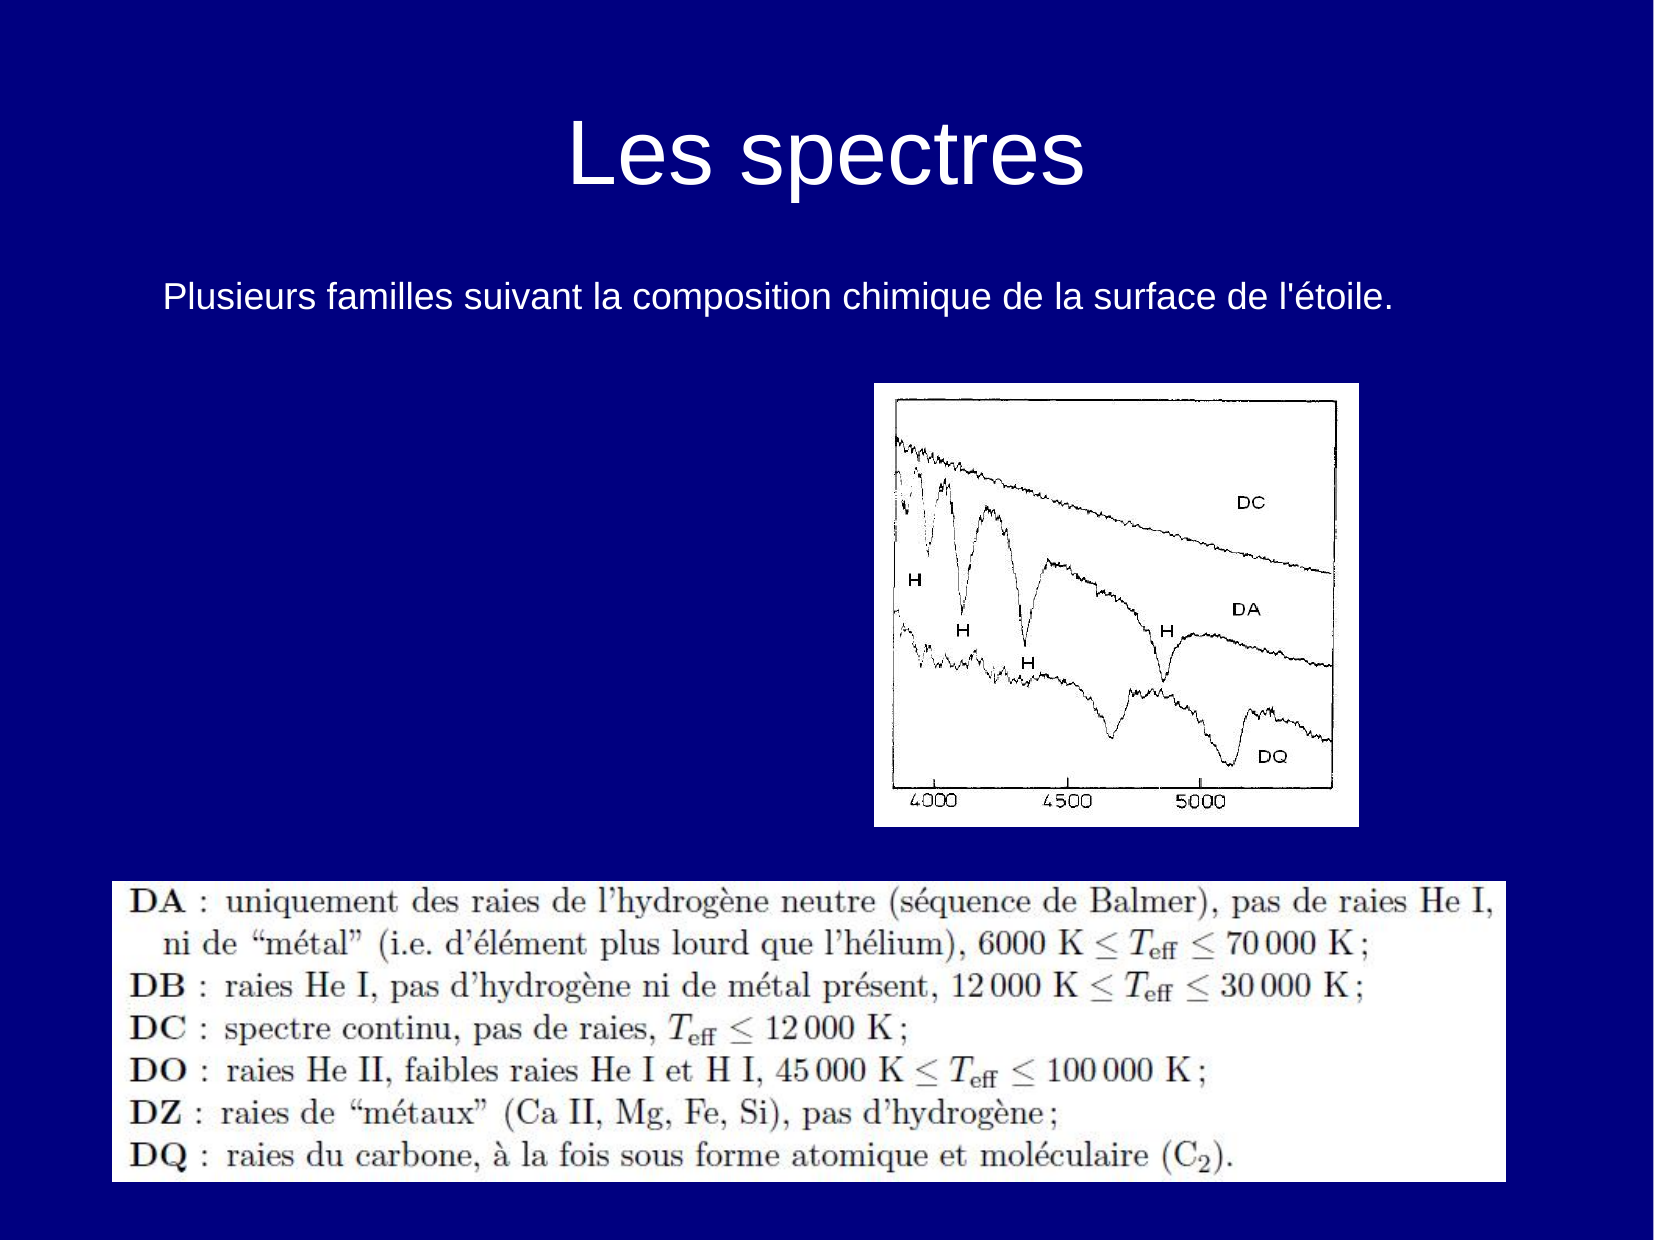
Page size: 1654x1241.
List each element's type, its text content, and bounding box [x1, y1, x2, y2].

text_box Plusieurs familles suivant la composition chimique de la surface de l'étoile. [147, 267, 1410, 325]
picture [112, 881, 1506, 1182]
title Les spectres [82, 49, 1571, 257]
picture [874, 383, 1359, 827]
